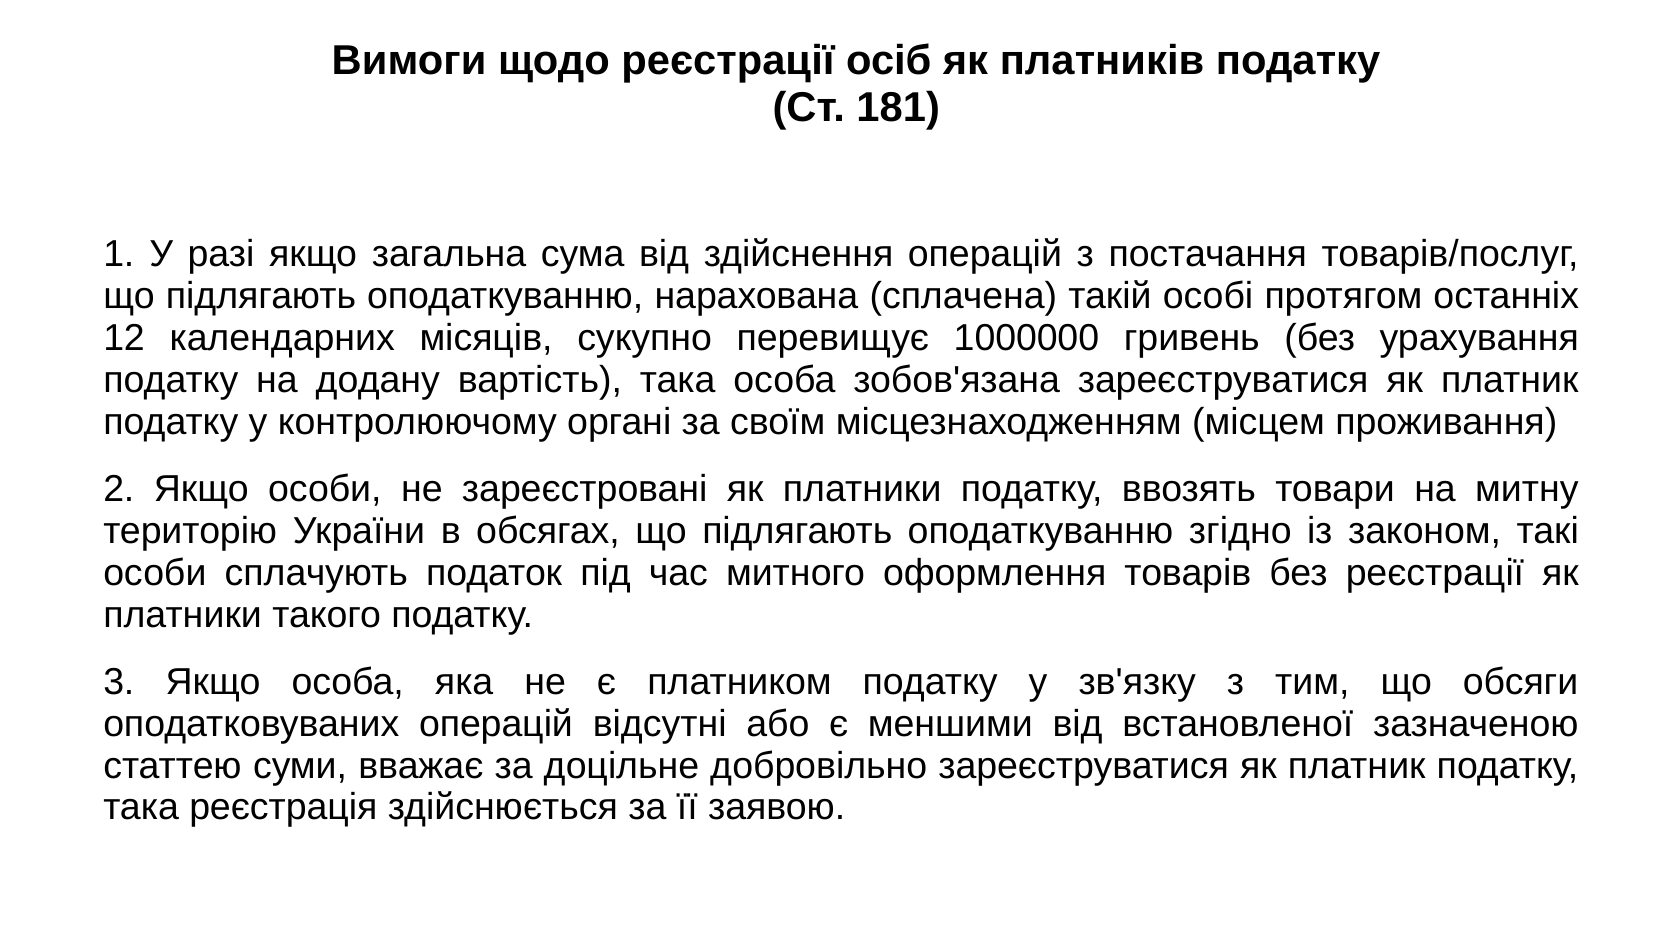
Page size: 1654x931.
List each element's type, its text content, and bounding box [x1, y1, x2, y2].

text_box 1. У разі якщо загальна сума від здійснення операцій з постачання товарів/послуг, що підлягають оподаткуванню, нарахована (сплачена) такій особі протягом останніх 12 календарних місяців, сукупно перевищує 1000000 гривень (без урахування податку на додану вартість), така особа зобов'язана зареєструватися як платник податку у контролюючому органі за своїм місцезнаходженням (місцем проживання) 2. Якщо особи, не зареєстровані як платники податку, ввозять товари на митну територію України в обсягах, що підлягають оподаткуванню згідно із законом, такі особи сплачують податок під час митного оформлення товарів без реєстрації як платники такого податку. 3. Якщо особа, яка не є платником податку у зв'язку з тим, що обсяги оподатковуваних операцій відсутні або є меншими від встановленої зазначеною статтею суми, вважає за доцільне добровільно зареєструватися як платник податку, така реєстрація здійснюється за її заявою. [88, 177, 1595, 886]
text_box Вимоги щодо реєстрації осіб як платників податку (Ст. 181) [295, 29, 1418, 148]
